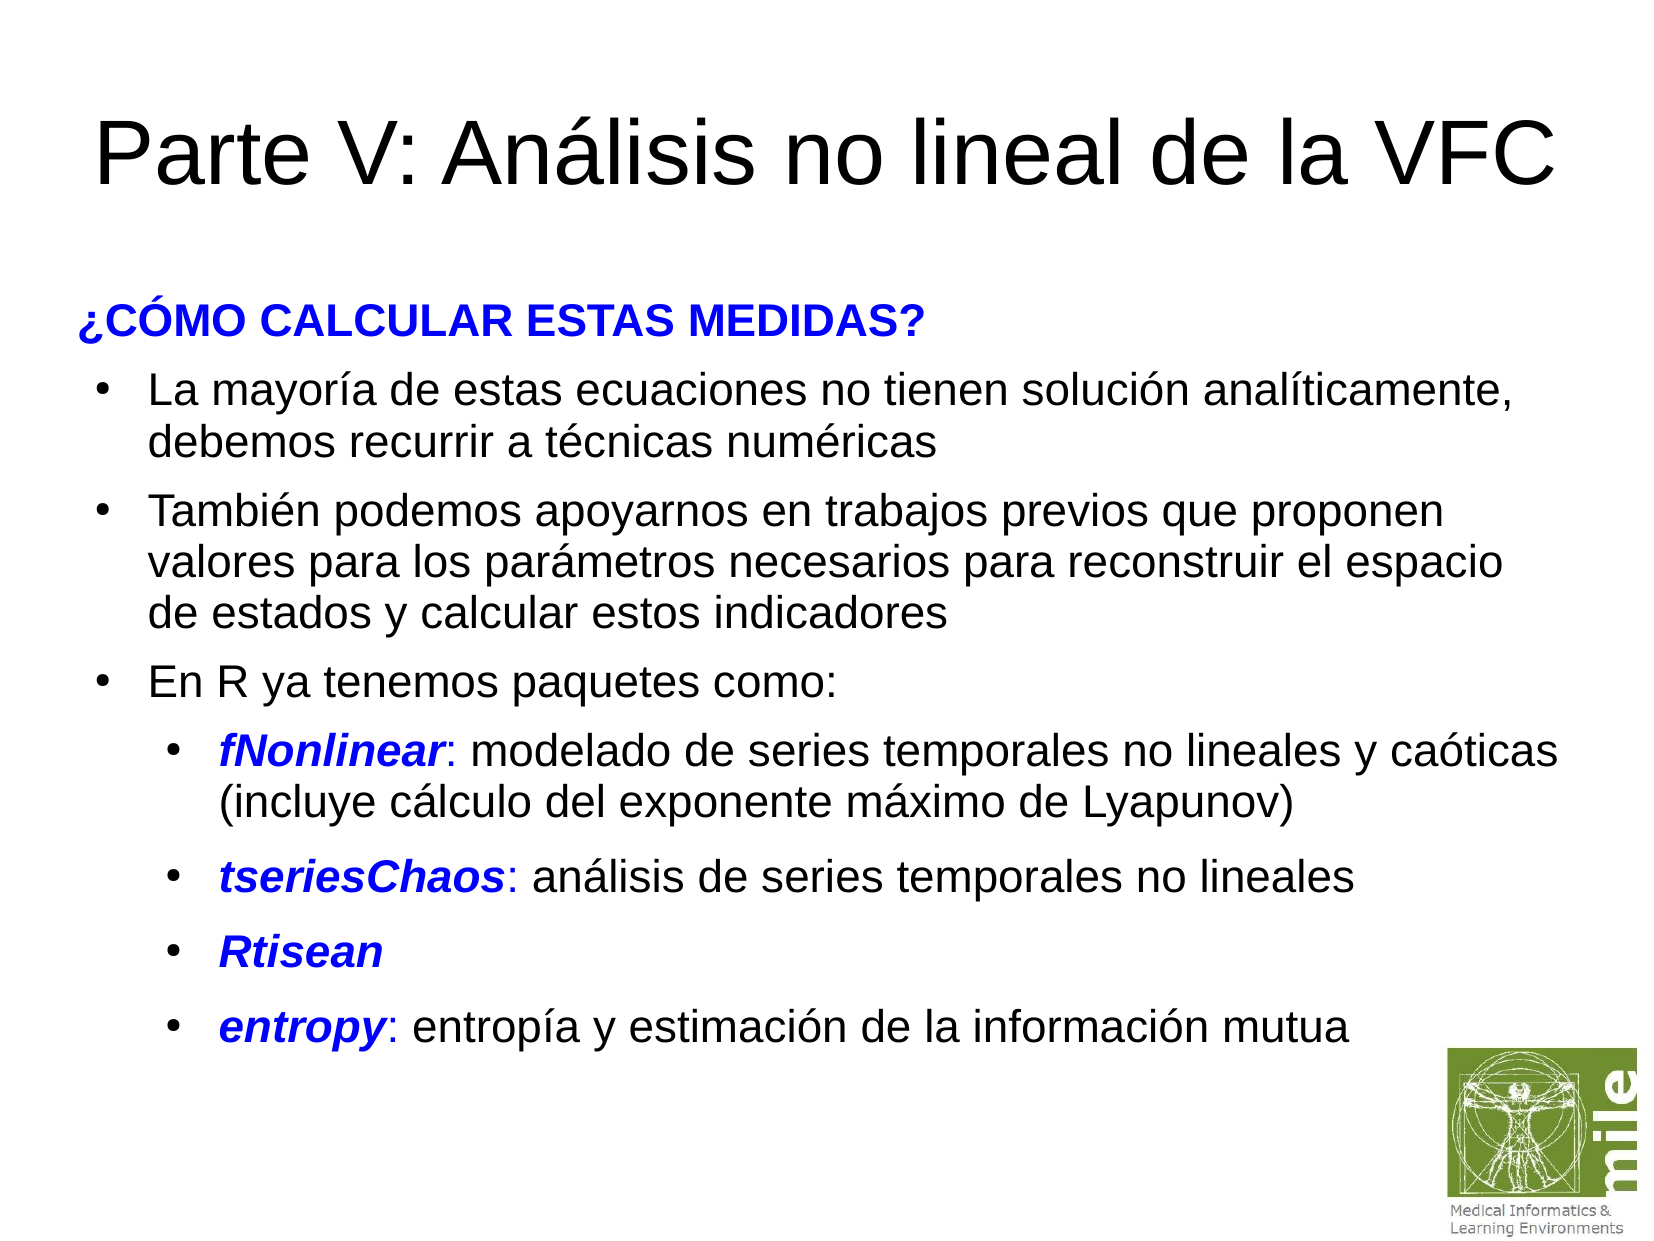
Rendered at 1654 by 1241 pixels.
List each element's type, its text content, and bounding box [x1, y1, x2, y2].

list ¿CÓMO CALCULAR ESTAS MEDIDAS? La mayoría de estas ecuaciones no tienen solución analíticamente, debemos recurrir a técnicas numéricas También podemos apoyarnos en trabajos previos que proponen valores para los parámetros necesarios para reconstruir el espacio de estados y calcular estos indicadores En R ya tenemos paquetes como: fNonlinear: modelado de series temporales no lineales y caóticas (incluye cálculo del exponente máximo de Lyapunov) tseriesChaos: análisis de series temporales no lineales Rtisean entropy: entropía y estimación de la información mutua [76, 295, 1565, 1114]
title Parte V: Análisis no lineal de la VFC [82, 56, 1571, 250]
picture [1440, 1033, 1654, 1241]
